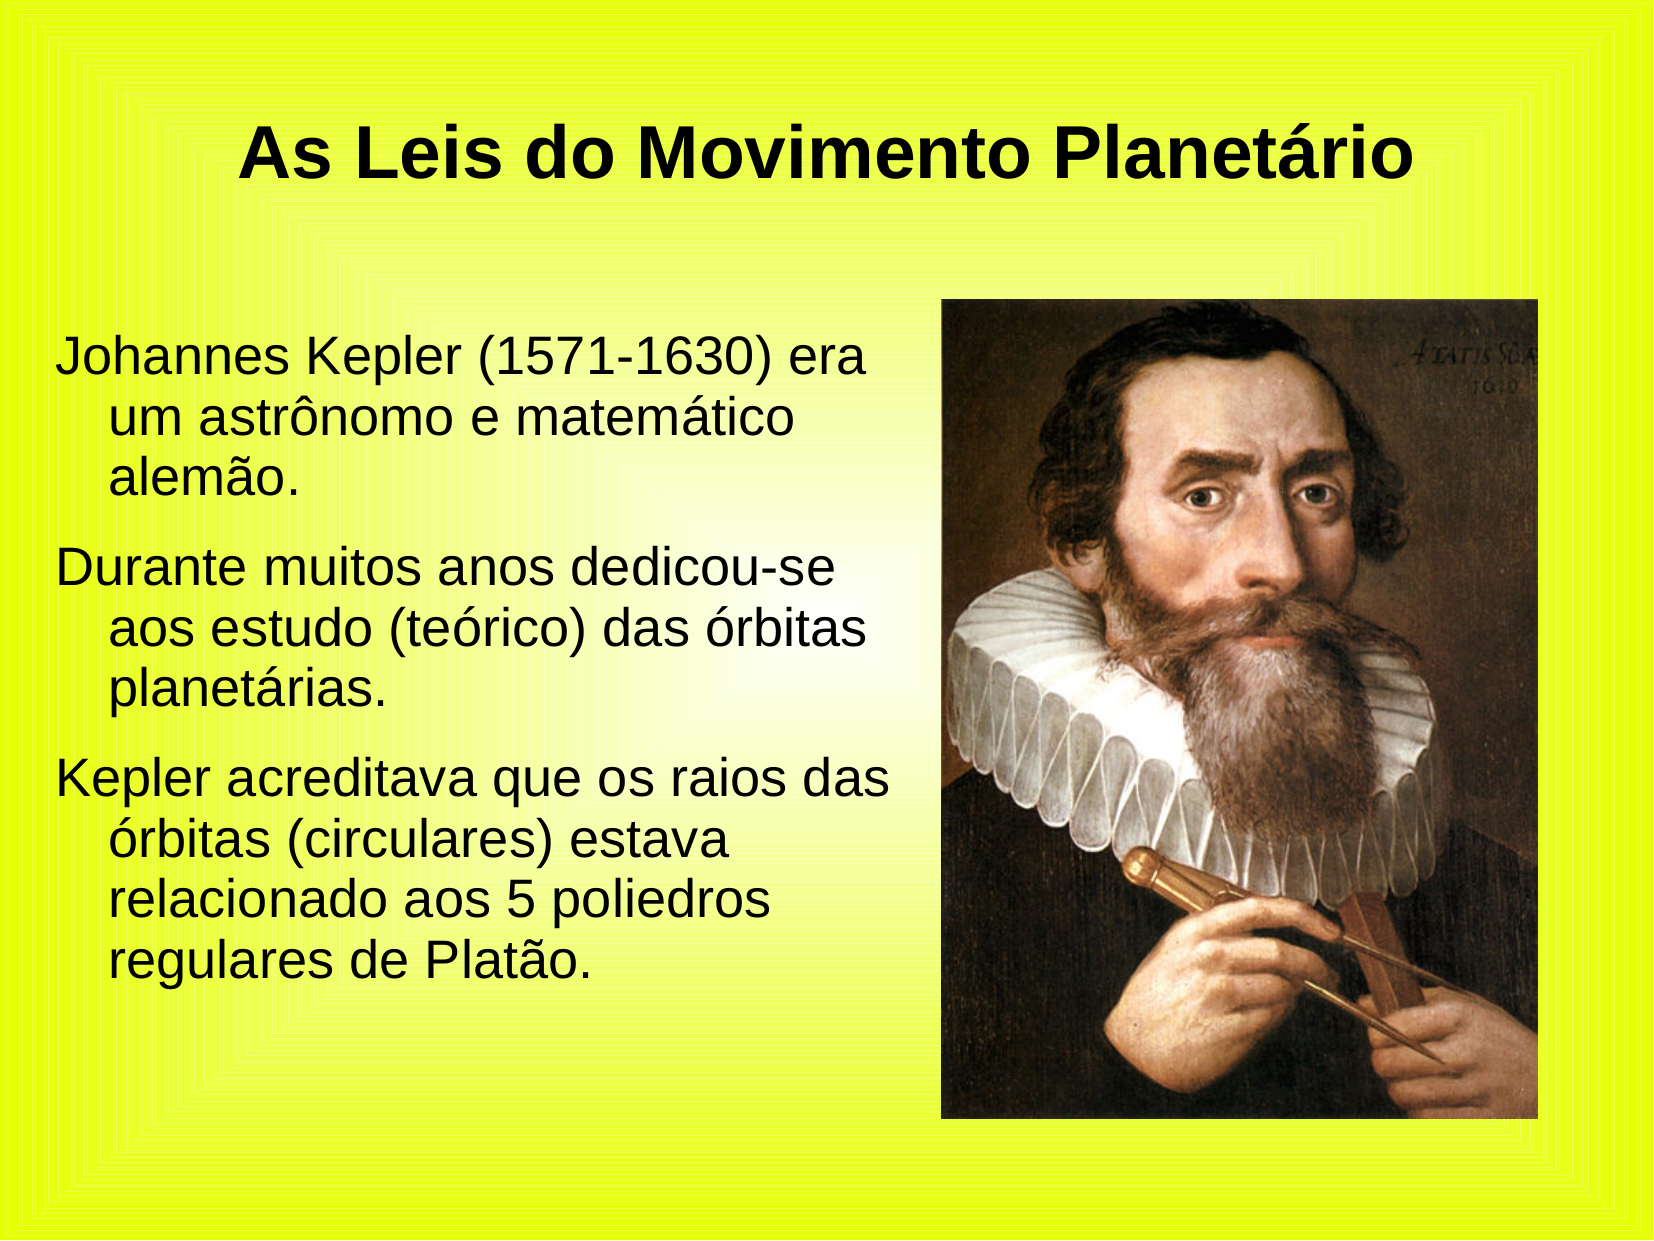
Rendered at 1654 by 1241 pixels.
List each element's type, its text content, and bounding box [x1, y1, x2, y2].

picture [941, 299, 1538, 1119]
list Johannes Kepler (1571-1630) era um astrônomo e matemático alemão. Durante muitos anos dedicou-se aos estudo (teórico) das órbitas planetárias. Kepler acreditava que os raios das órbitas (circulares) estava relacionado aos 5 poliedros regulares de Platão. [37, 325, 893, 1130]
title As Leis do Movimento Planetário [82, 49, 1571, 257]
